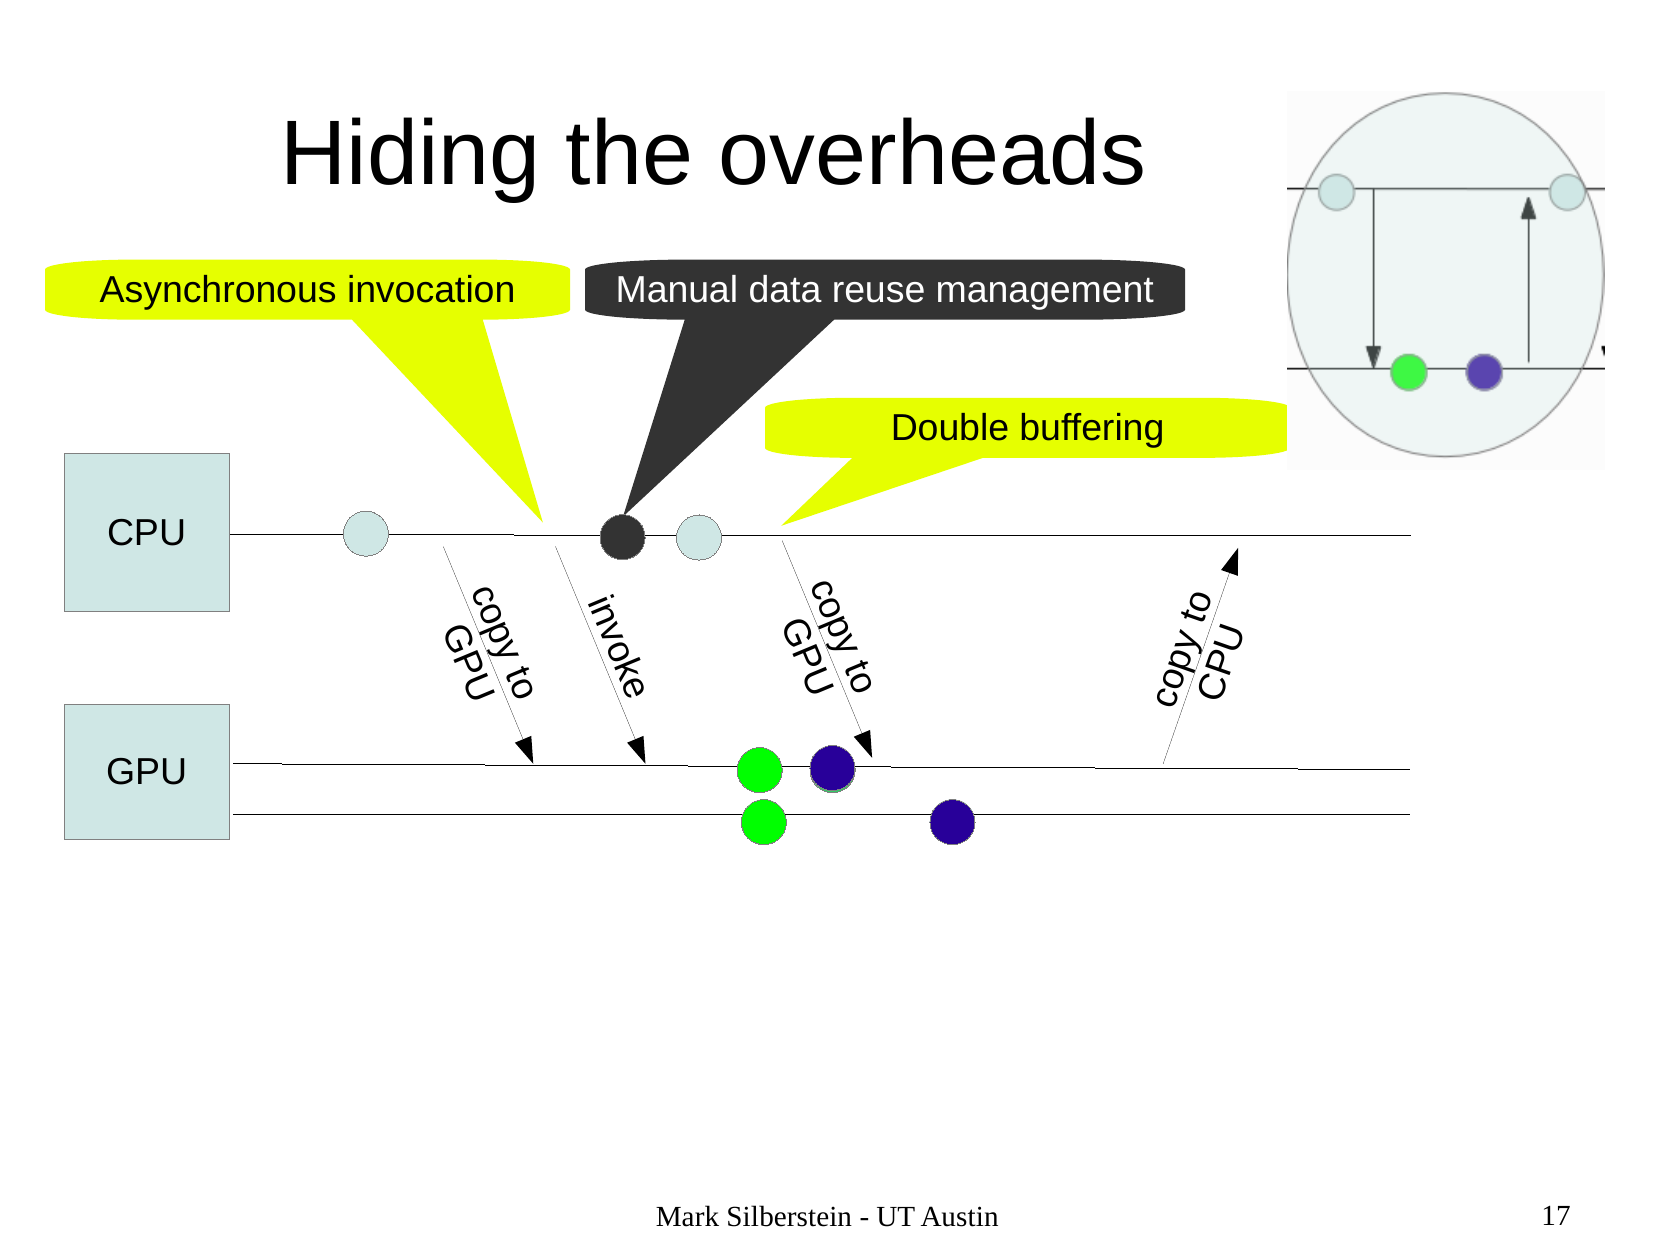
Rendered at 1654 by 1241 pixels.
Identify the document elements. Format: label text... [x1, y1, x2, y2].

text_box [741, 799, 787, 845]
picture [1287, 91, 1605, 470]
text_box [737, 747, 783, 793]
text_box [929, 799, 976, 845]
text_box [600, 514, 646, 560]
text_box [809, 745, 856, 793]
text_box [343, 511, 389, 557]
text_box Asynchronous invocation [45, 259, 571, 523]
text_box CPU [64, 453, 230, 612]
text_box [676, 514, 722, 561]
text_box GPU [64, 704, 230, 840]
text_box Manual data reuse management [585, 259, 1186, 514]
text_box Double buffering [765, 397, 1287, 526]
title Hiding the overheads [0, 49, 1459, 257]
